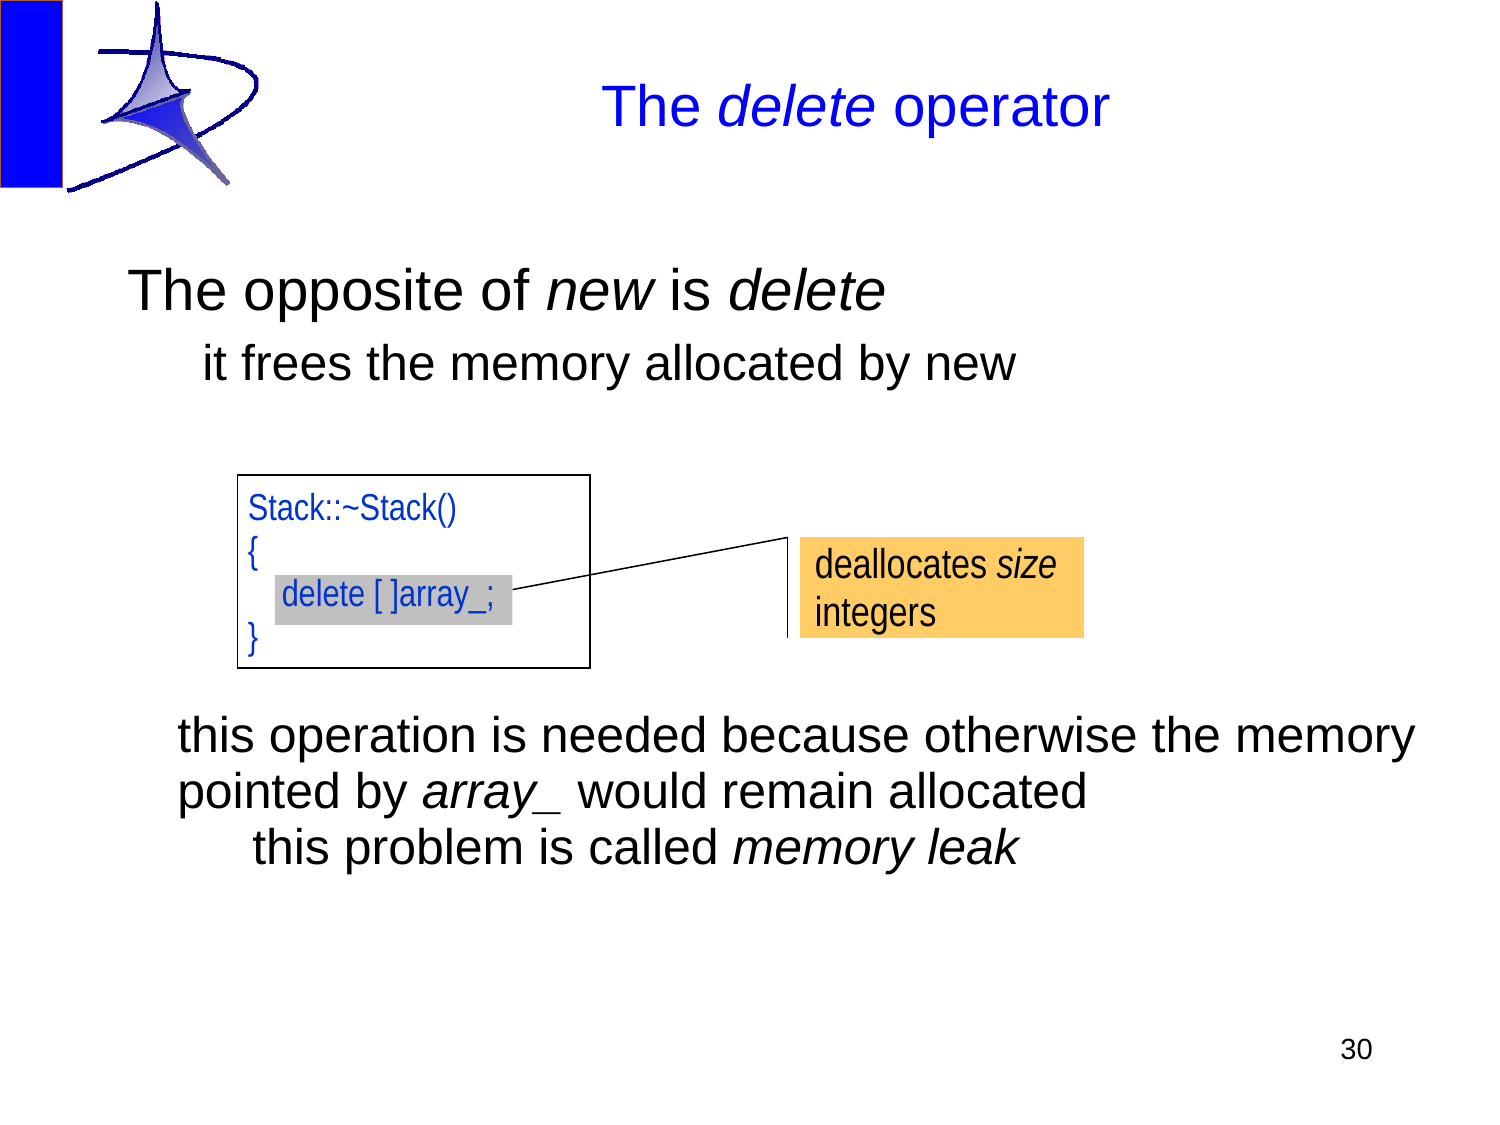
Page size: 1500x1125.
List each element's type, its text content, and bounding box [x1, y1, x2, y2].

title The delete operator [262, 24, 1450, 188]
list The opposite of new is delete it frees the memory allocated by new [112, 249, 1450, 473]
picture [62, 0, 263, 197]
text_box deallocates size integers [800, 537, 1084, 638]
text_box this operation is needed because otherwise the memory pointed by array_ would remain allocated this problem is called memory leak [162, 699, 1438, 1026]
text_box Stack::~Stack() { delete [ ]array_; } [237, 474, 591, 668]
